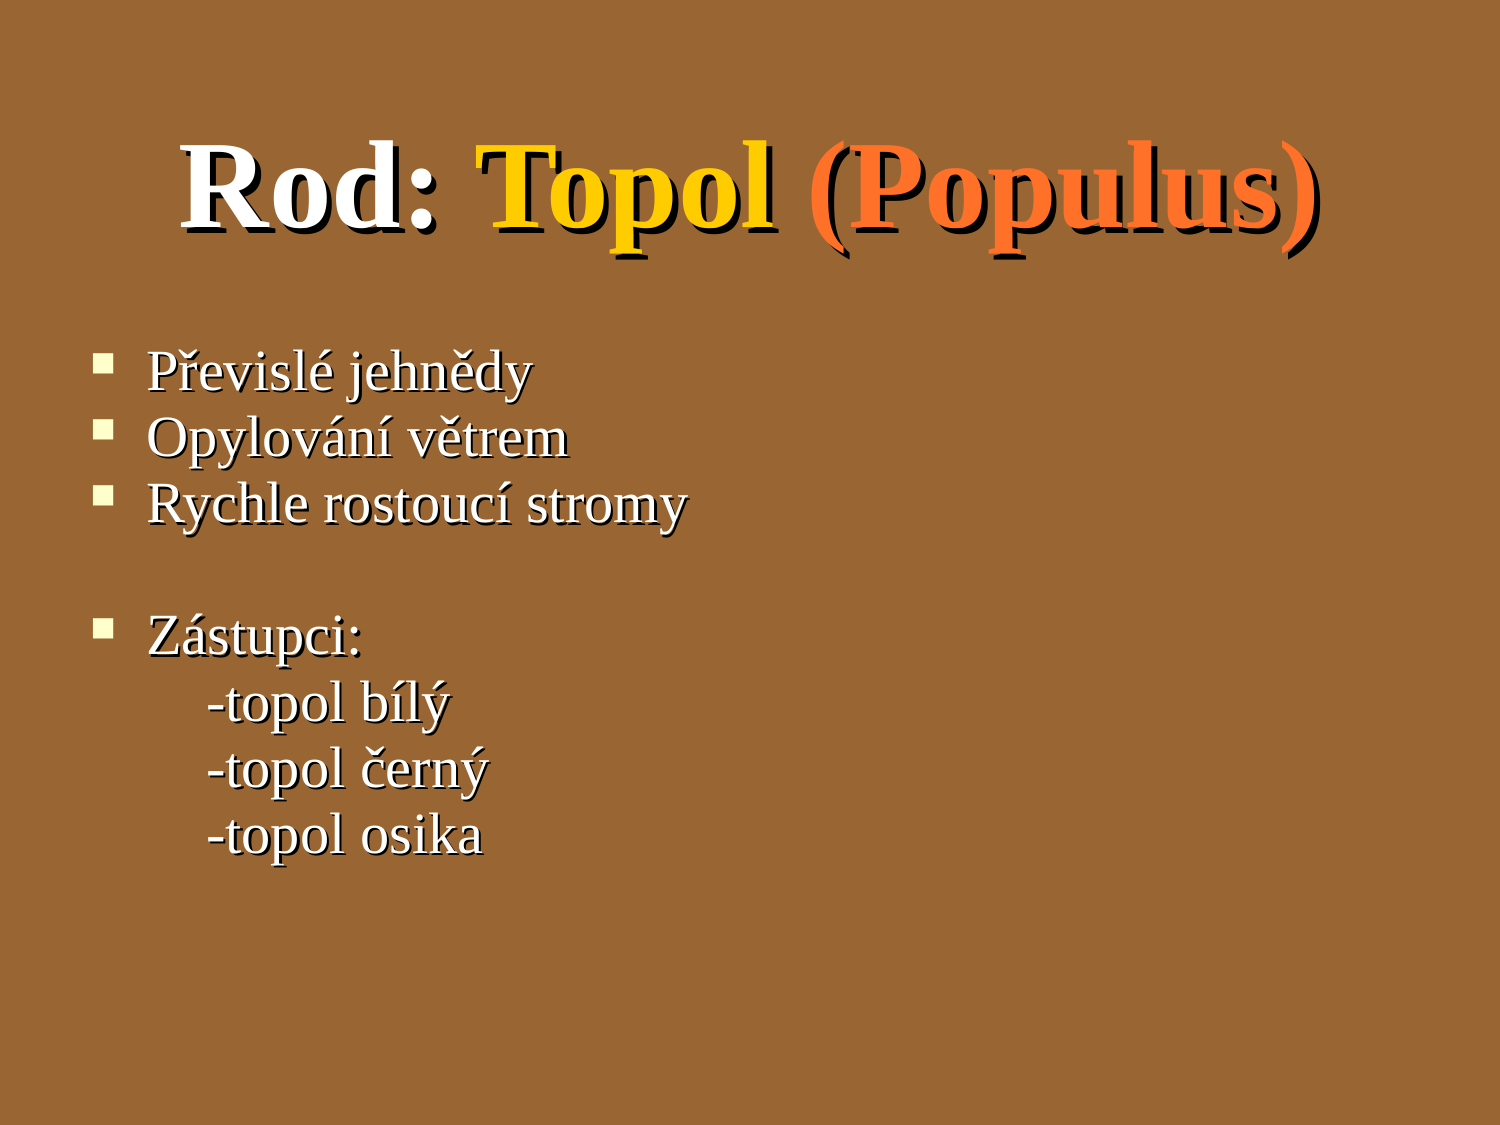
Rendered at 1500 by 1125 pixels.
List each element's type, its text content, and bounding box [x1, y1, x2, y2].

title Rod: Topol (Populus) [75, 16, 1426, 262]
list Převislé jehnědy Opylování větrem Rychle rostoucí stromy Zástupci: -topol bílý -topol černý -topol osika [75, 262, 1426, 1006]
